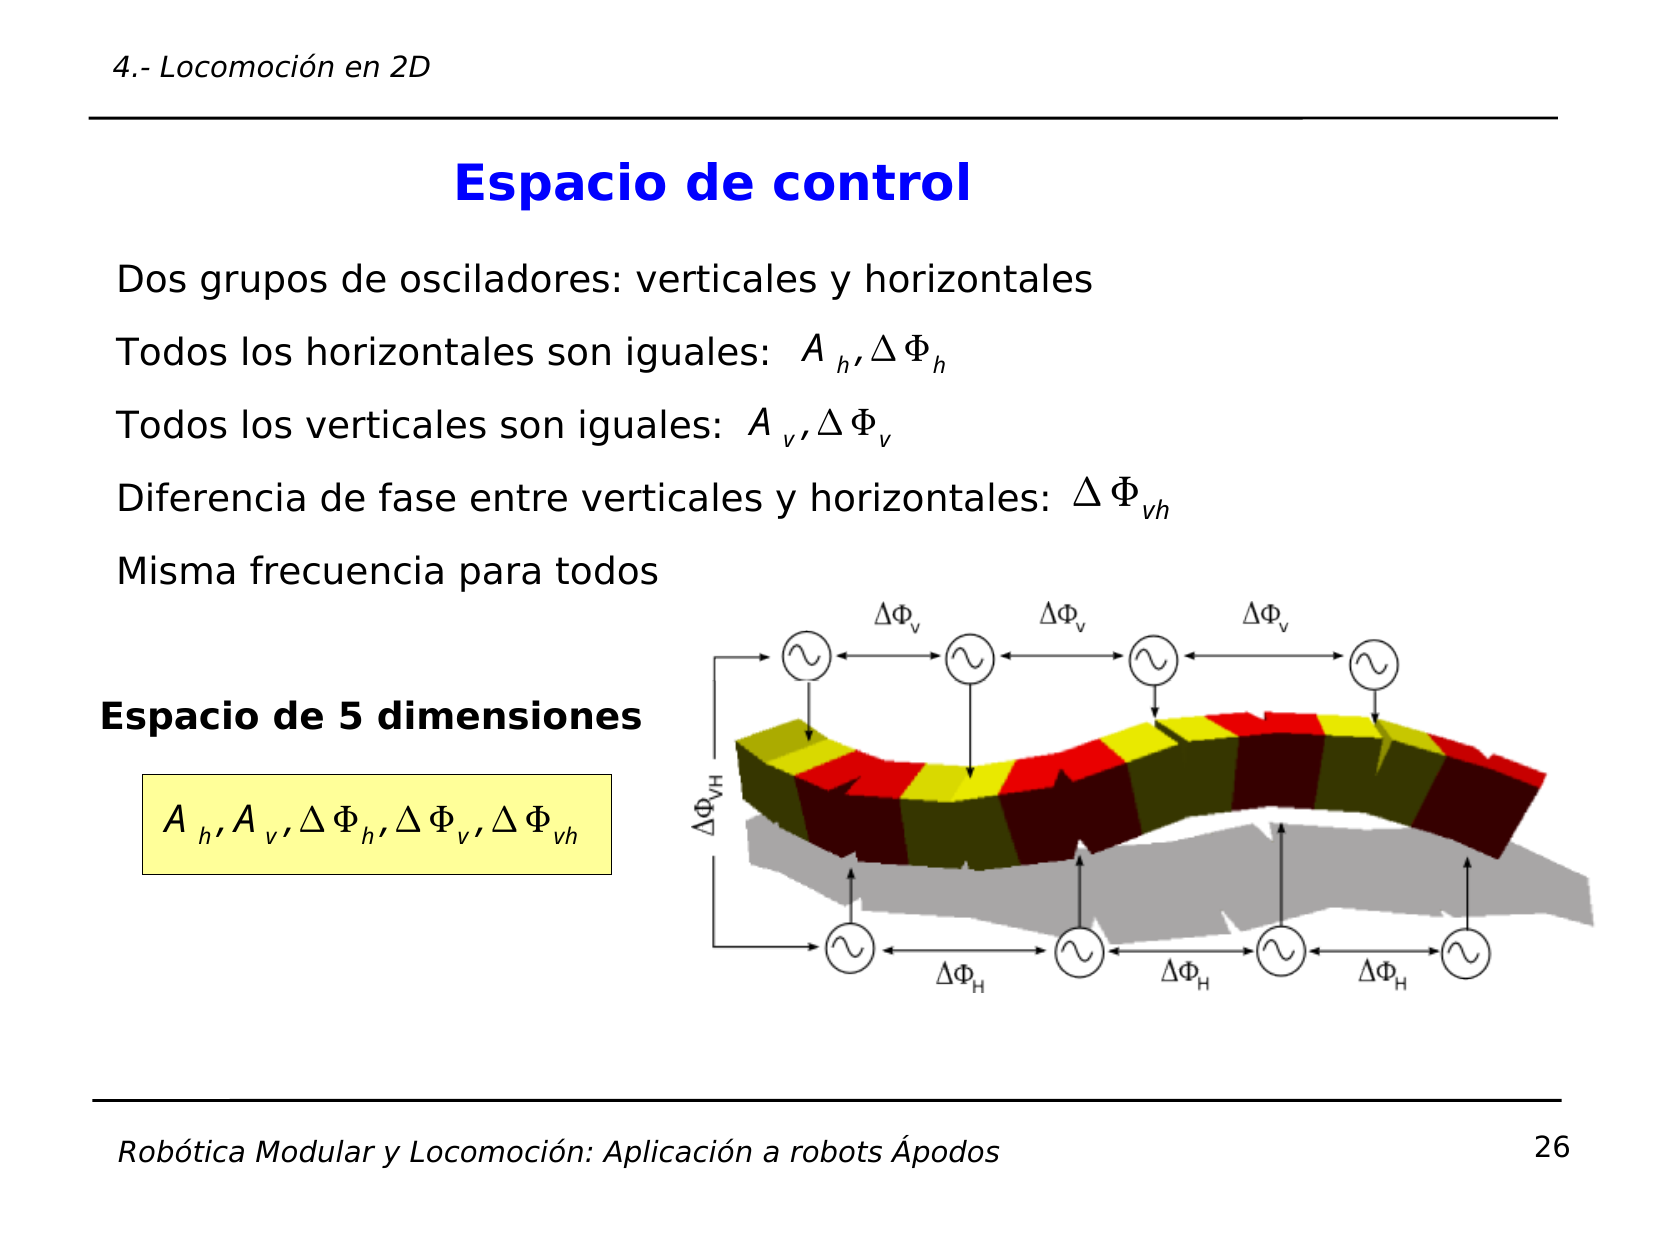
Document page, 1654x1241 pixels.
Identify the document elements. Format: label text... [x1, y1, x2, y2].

text_box Robótica Modular y Locomoción: Aplicación a robots Ápodos [103, 1127, 1017, 1177]
text_box 4.- Locomoción en 2D [97, 42, 447, 93]
text_box [142, 774, 612, 875]
chart [155, 796, 589, 851]
chart [740, 398, 901, 454]
text_box Espacio de 5 dimensiones [84, 687, 662, 746]
text_box Dos grupos de osciladores: verticales y horizontales Todos los horizontales son iguales: Todos los verticales son iguales: Diferencia de fase entre verticales y horizontales: Misma frecuencia para todos [89, 249, 1103, 601]
text_box Espacio de control [438, 146, 977, 220]
chart [1061, 466, 1182, 527]
chart [793, 325, 956, 380]
picture [691, 601, 1622, 993]
